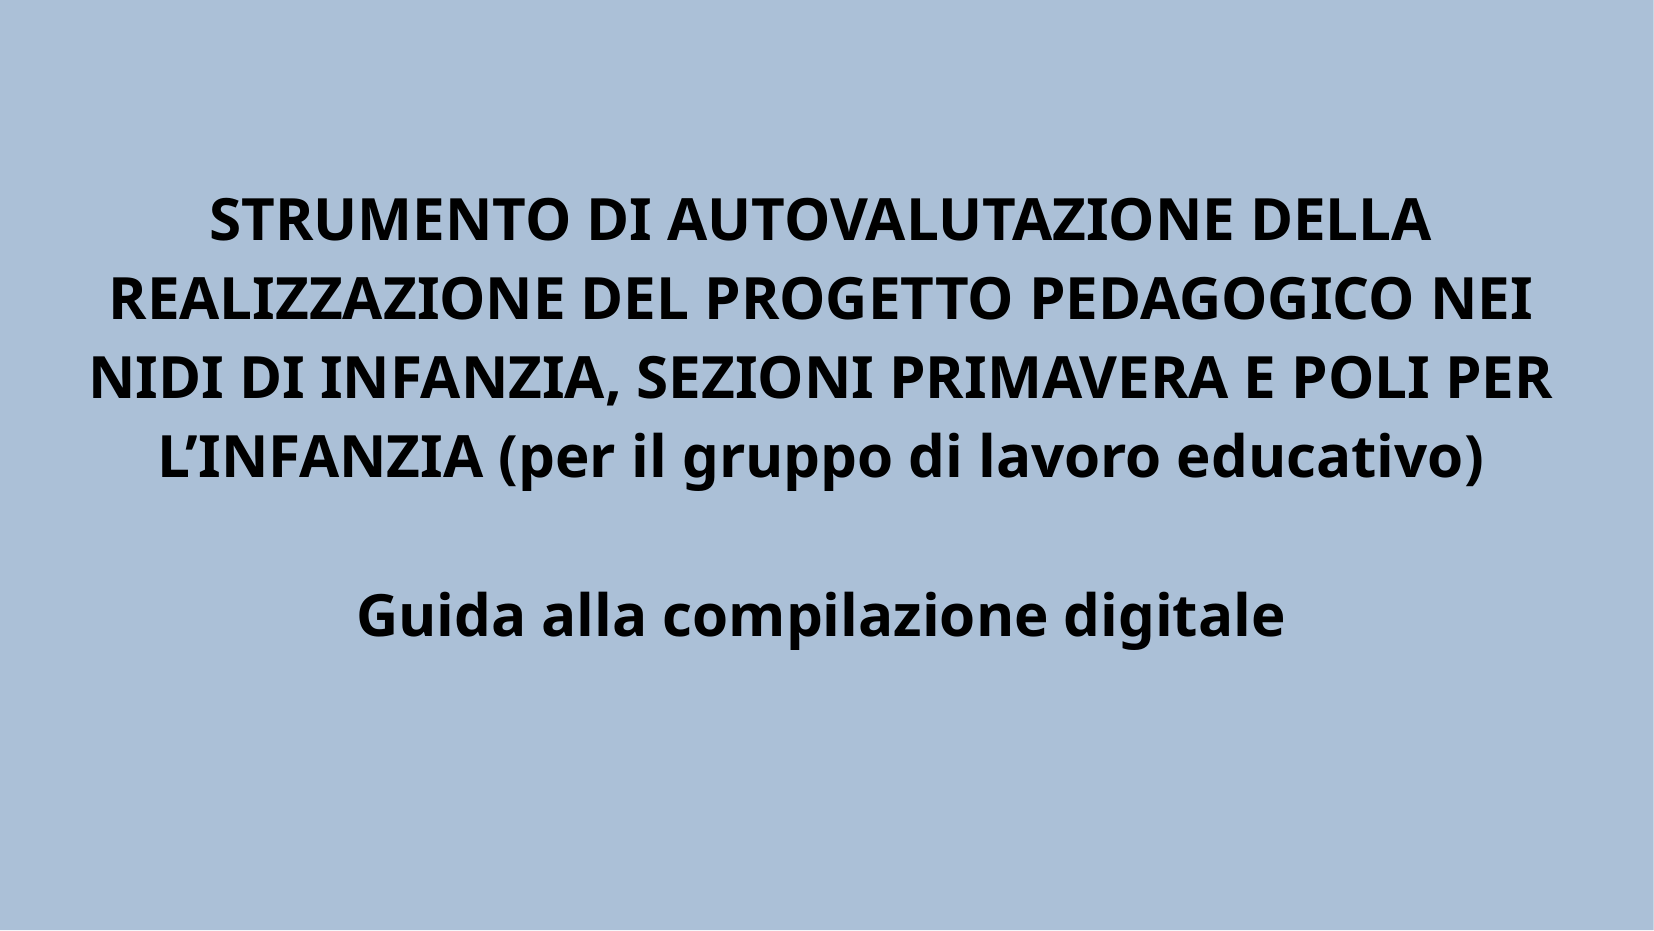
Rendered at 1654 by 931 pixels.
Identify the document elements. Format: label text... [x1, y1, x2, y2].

title STRUMENTO DI AUTOVALUTAZIONE DELLA REALIZZAZIONE DEL PROGETTO PEDAGOGICO NEI NIDI DI INFANZIA, SEZIONI PRIMAVERA E POLI PER L’INFANZIA (per il gruppo di lavoro educativo) Guida alla compilazione digitale [76, 128, 1565, 703]
